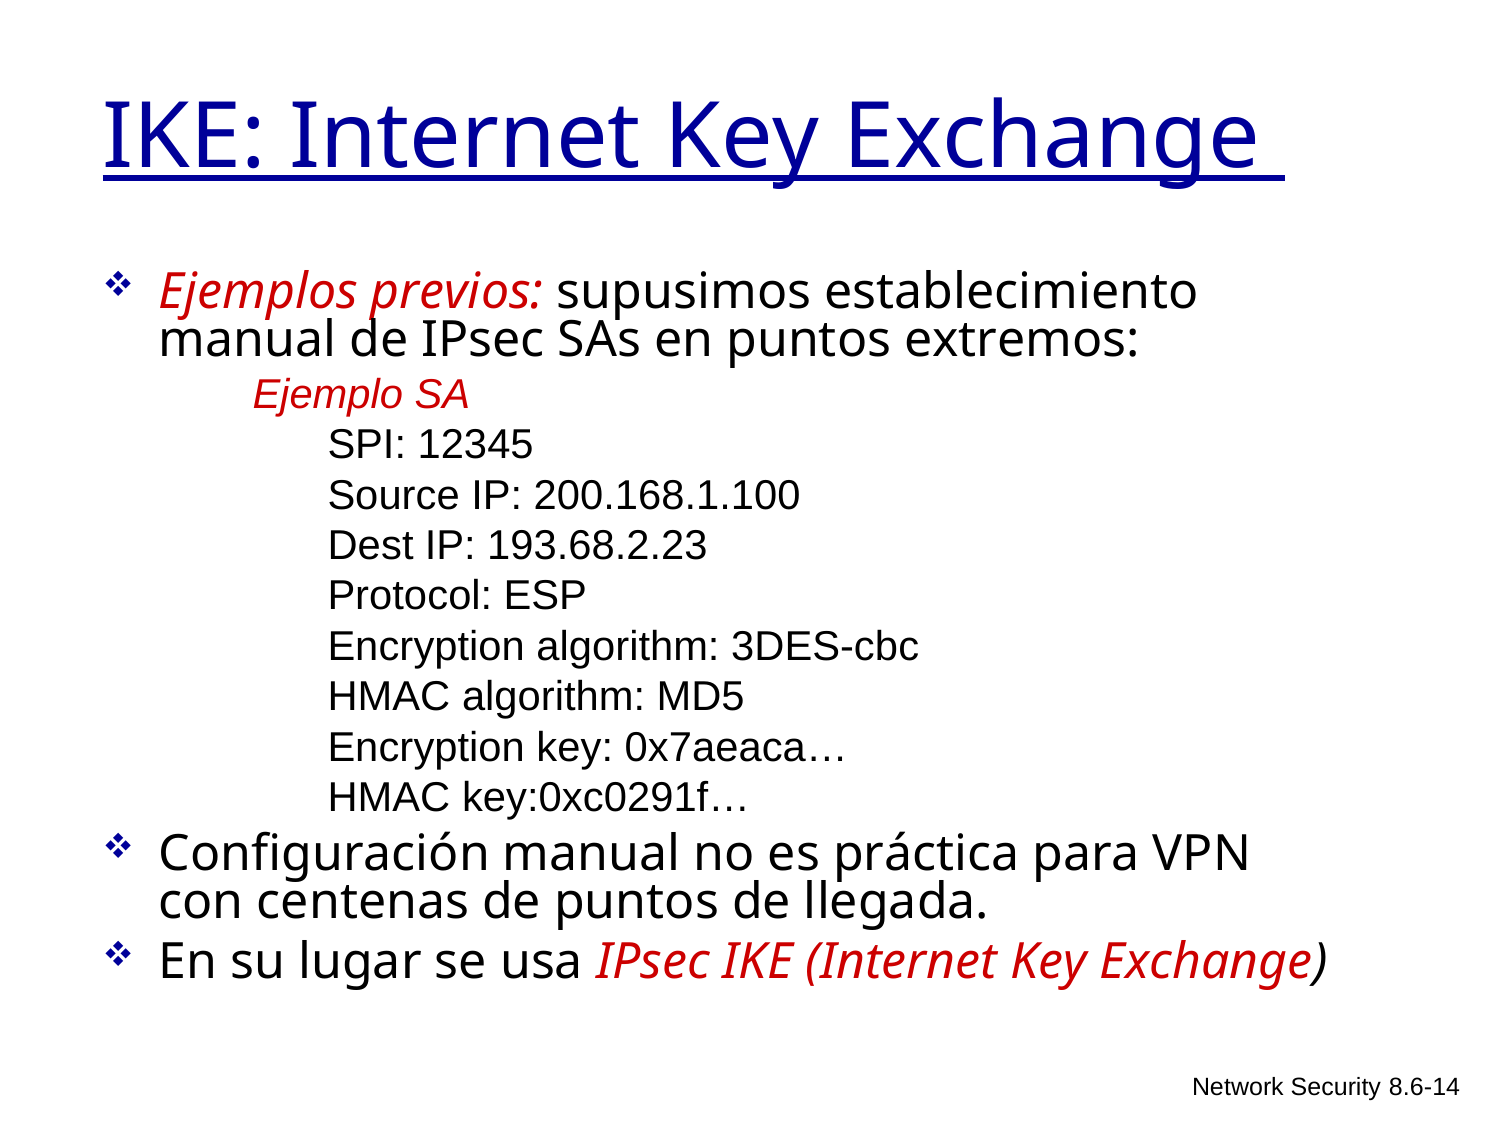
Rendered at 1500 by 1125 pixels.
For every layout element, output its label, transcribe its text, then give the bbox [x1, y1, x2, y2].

text_box Network Security [762, 1062, 1397, 1114]
title IKE: Internet Key Exchange [87, 37, 1363, 225]
list Ejemplos previos: supusimos establecimiento manual de IPsec SAs en puntos extremos: Ejemplo SA SPI: 12345 Source IP: 200.168.1.100 Dest IP: 193.68.2.23 Protocol: ESP Encryption algorithm: 3DES-cbc HMAC algorithm: MD5 Encryption key: 0x7aeaca… HMAC key:0xc0291f… Configuración manual no es práctica para VPN con centenas de puntos de llegada. En su lugar se usa IPsec IKE (Internet Key Exchange) [87, 262, 1363, 1026]
